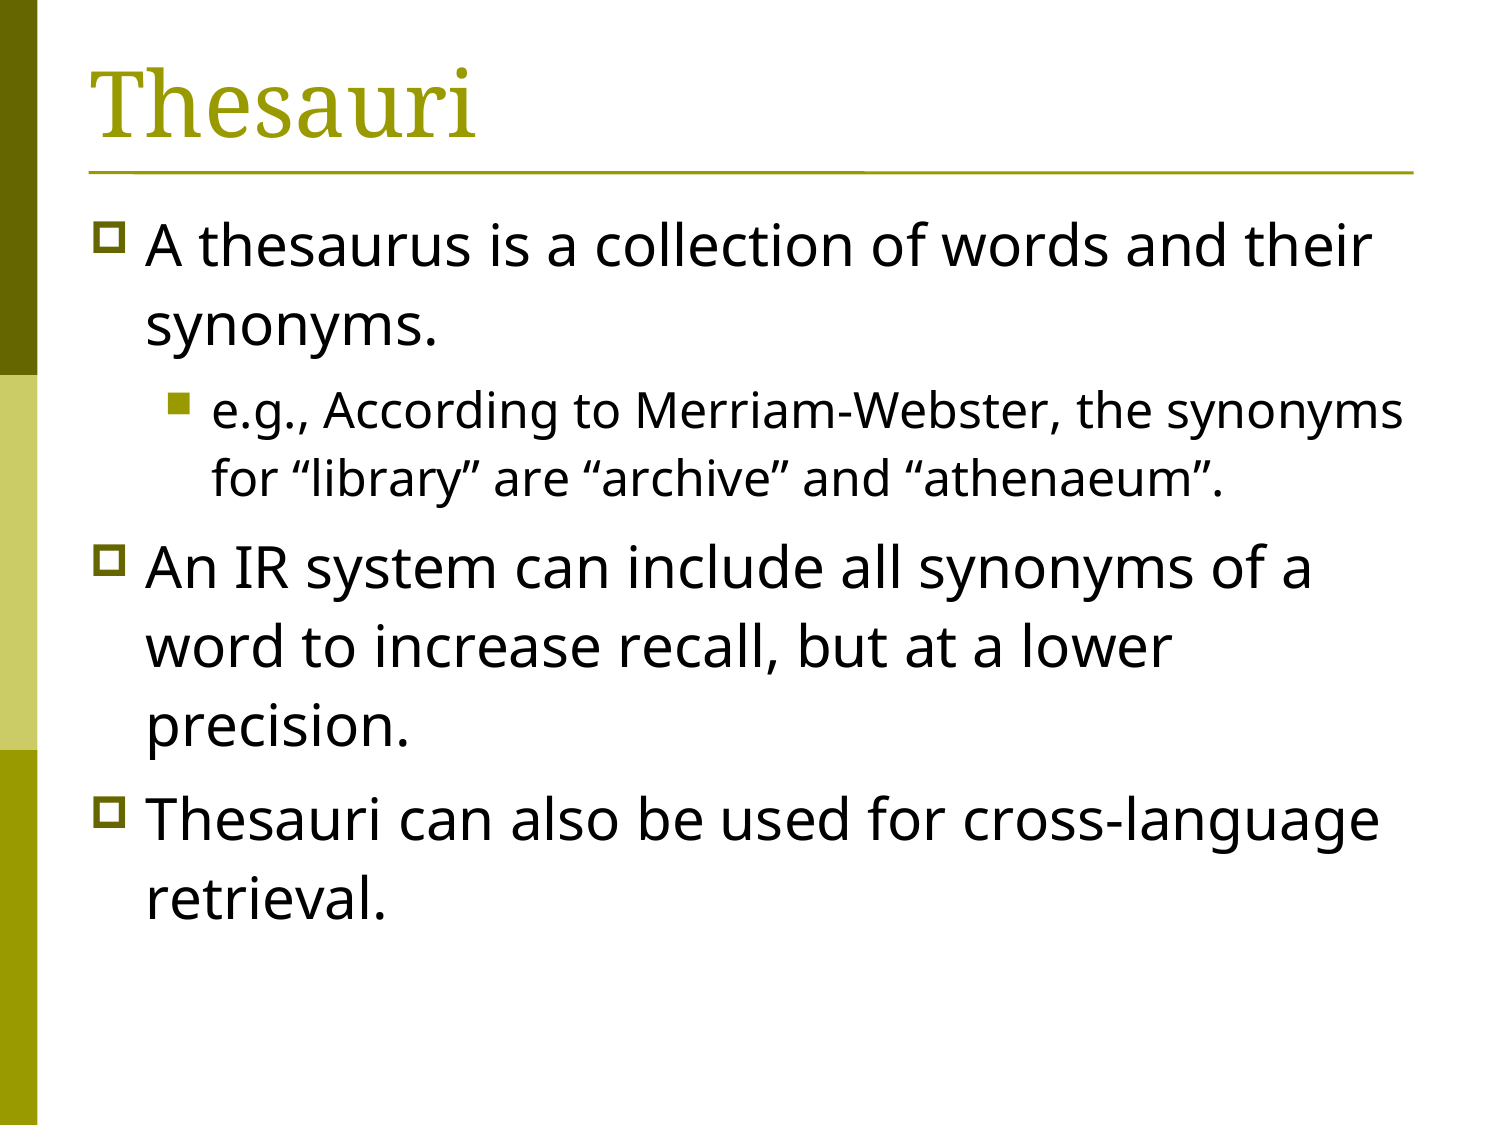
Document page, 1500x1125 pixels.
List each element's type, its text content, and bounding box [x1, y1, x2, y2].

list A thesaurus is a collection of words and their synonyms. e.g., According to Merriam-Webster, the synonyms for “library” are “archive” and “athenaeum”. An IR system can include all synonyms of a word to increase recall, but at a lower precision. Thesauri can also be used for cross-language retrieval. [75, 196, 1426, 1006]
title Thesauri [75, 45, 1426, 173]
